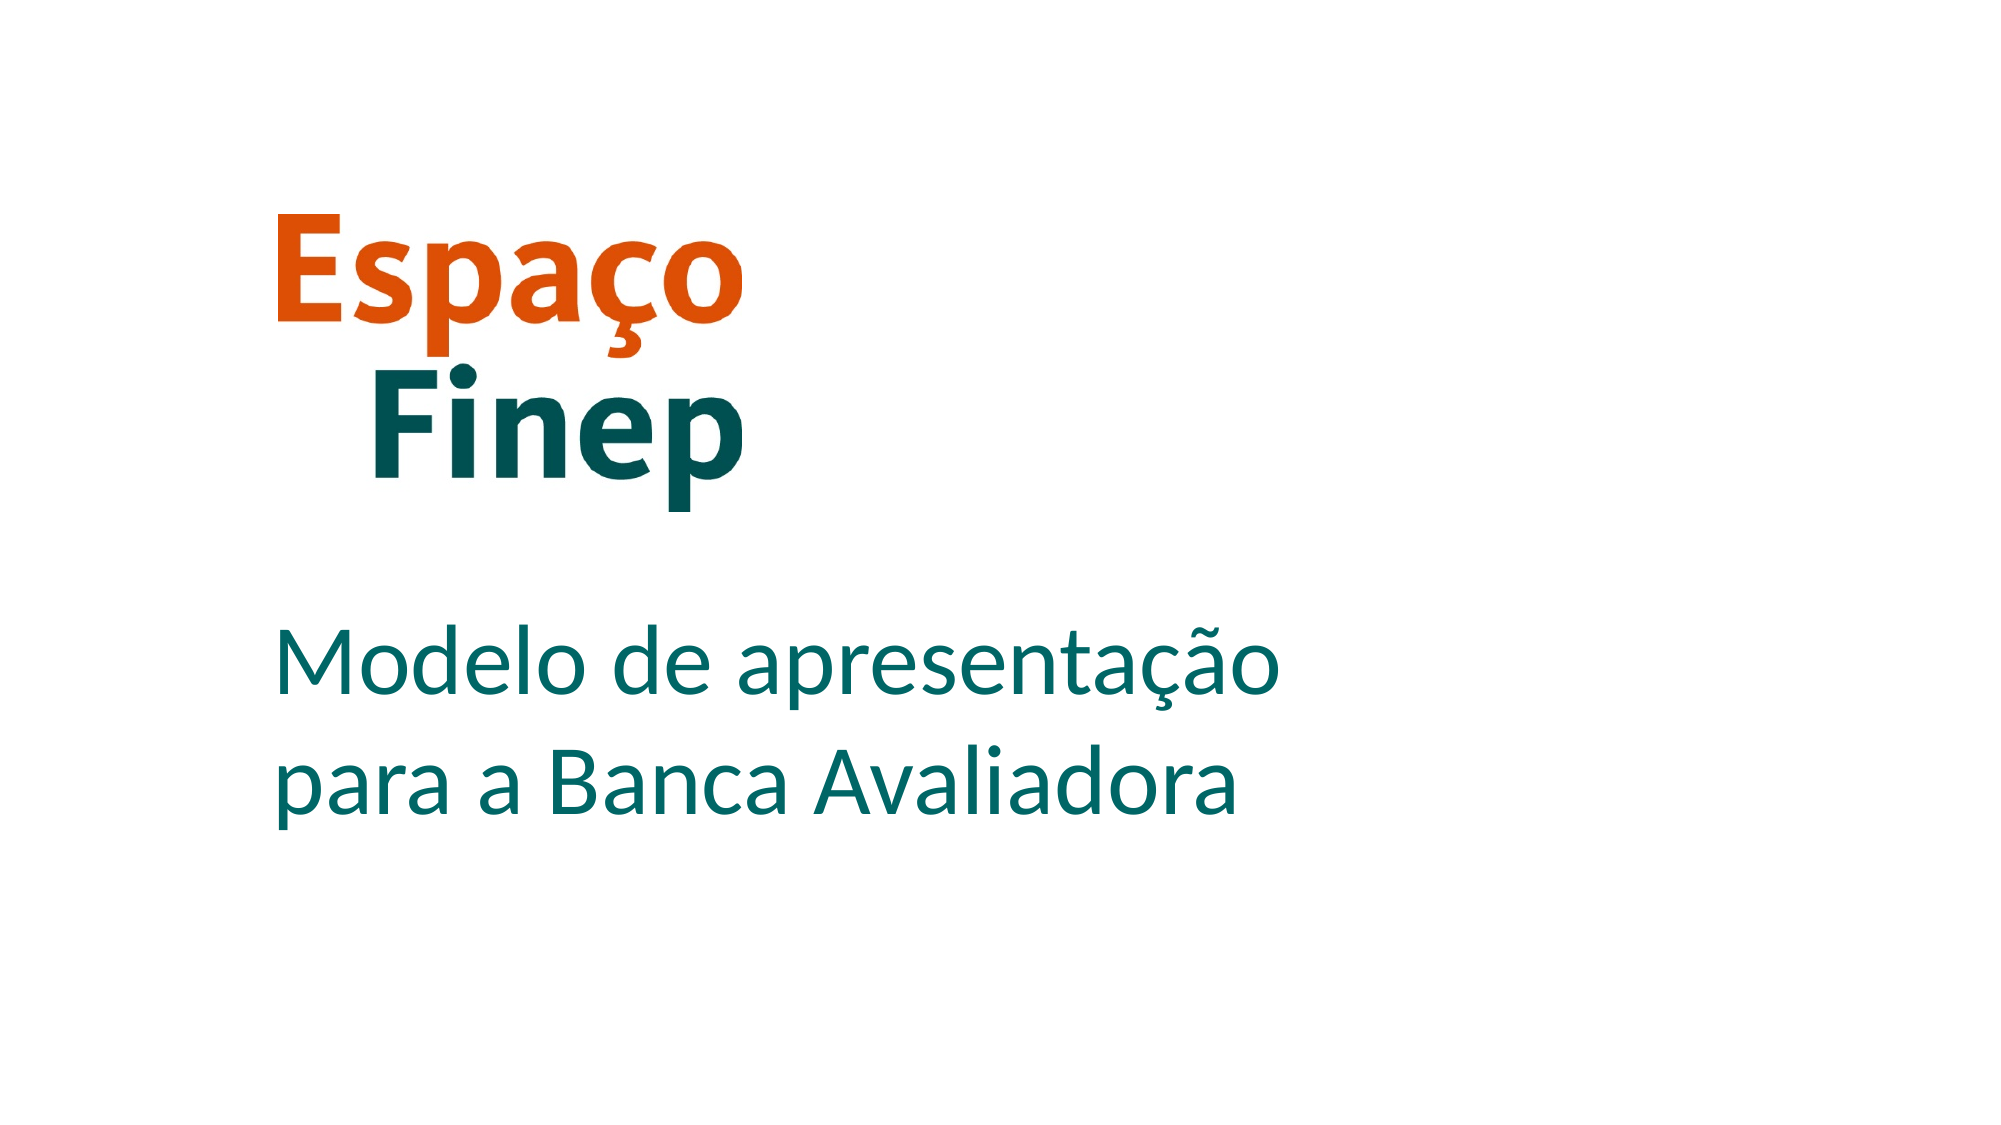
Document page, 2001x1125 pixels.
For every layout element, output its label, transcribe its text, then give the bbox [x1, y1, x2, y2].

text_box Modelo de apresentação para a Banca Avaliadora Obs.: a quantidade de slides e sua ordem poderão ser alterados a critério da empresa desde que TODO o conteúdo deste modelo seja incluído na apresentação e que seja adequado ao tempo máximo de 15 minutos. [253, 558, 1202, 1098]
text_box Modelo de apresentação para a Banca Avaliadora [258, 587, 1511, 842]
picture [278, 214, 742, 512]
